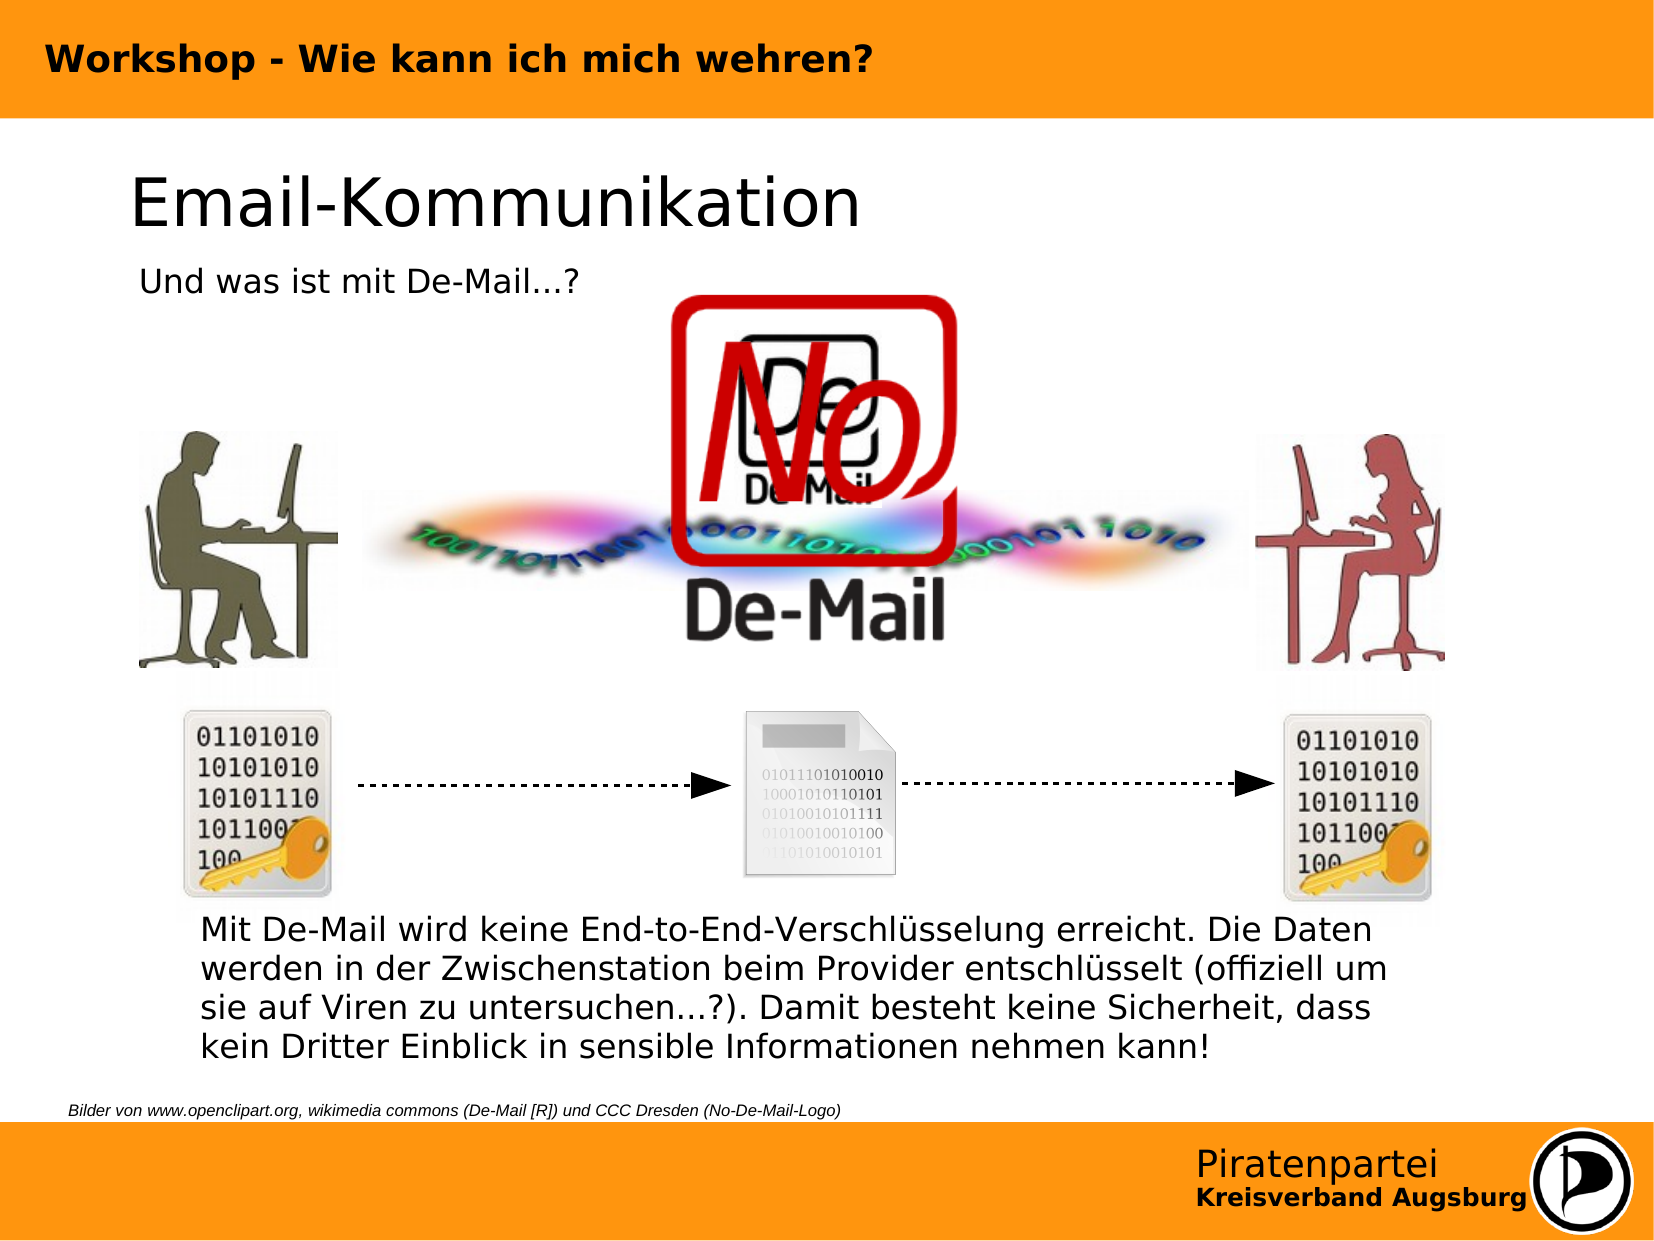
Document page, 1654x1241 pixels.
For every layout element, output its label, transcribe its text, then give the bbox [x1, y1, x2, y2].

text_box Bilder von www.openclipart.org, wikimedia commons (De-Mail [R]) und CCC Dresden (No-De-Mail-Logo) [53, 1092, 946, 1126]
text_box Email-Kommunikation [115, 155, 1560, 248]
text_box Und was ist mit De-Mail...? [123, 253, 1559, 312]
picture [362, 255, 1249, 683]
picture [1268, 675, 1446, 927]
picture [727, 704, 905, 882]
text_box Mit De-Mail wird keine End-to-End-Verschlüsselung erreicht. Die Daten werden in der Zwischenstation beim Provider entschlüsselt (offiziell um sie auf Viren zu untersuchen...?). Damit besteht keine Sicherheit, dass kein Dritter Einblick in sensible Informationen nehmen kann! [185, 901, 1430, 1084]
text_box Workshop - Wie kann ich mich wehren? [29, 29, 1329, 88]
picture [1255, 434, 1445, 671]
picture [139, 431, 338, 668]
picture [168, 671, 346, 923]
picture [1529, 1127, 1634, 1235]
